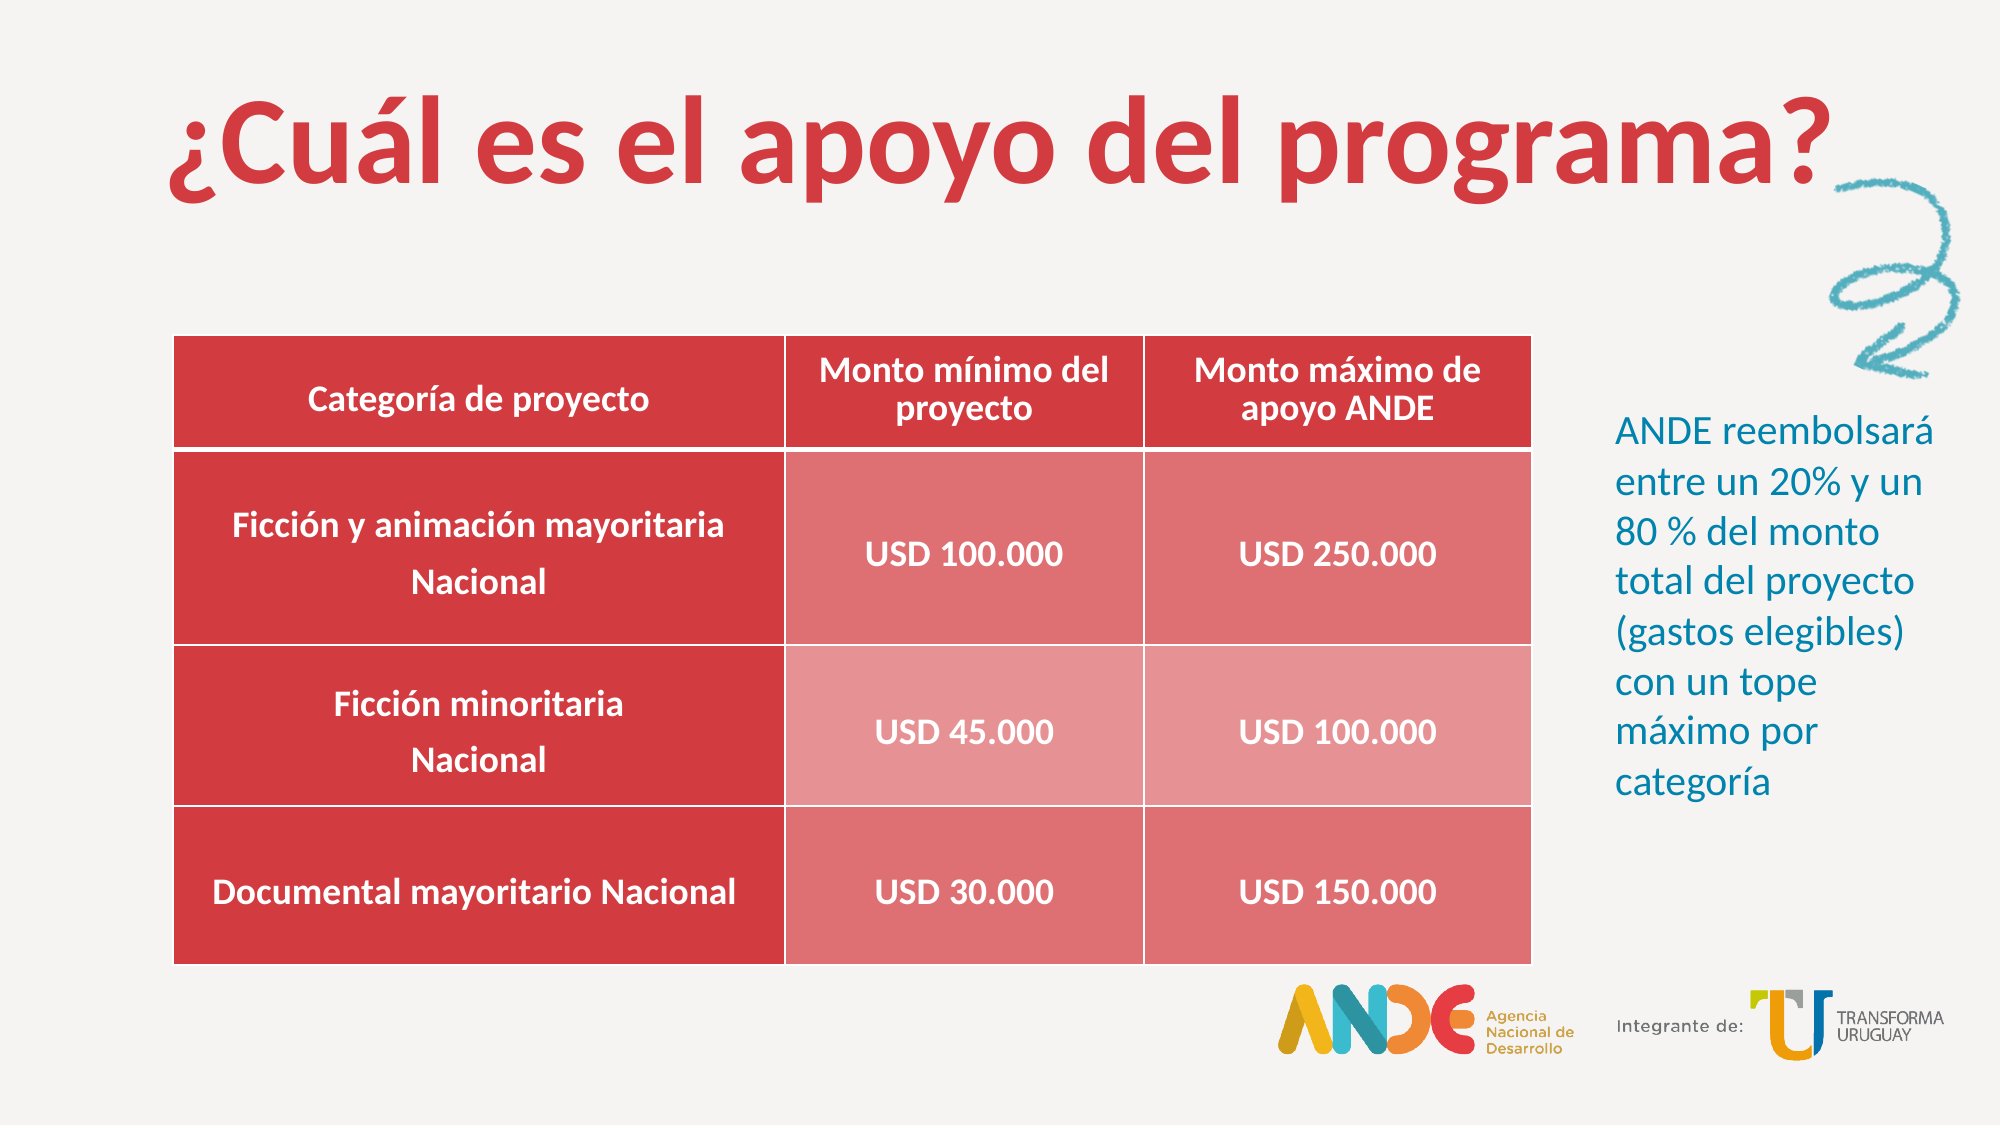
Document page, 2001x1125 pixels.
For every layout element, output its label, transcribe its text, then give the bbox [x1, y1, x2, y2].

table_header Monto mínimo del proyecto [786, 336, 1143, 447]
table_cell Ficción minoritaria Nacional [174, 646, 784, 805]
table_cell USD 45.000 [786, 646, 1143, 805]
table_cell USD 30.000 [786, 807, 1143, 964]
table_cell Documental mayoritario Nacional [174, 807, 784, 964]
table_cell USD 250.000 [1145, 452, 1531, 644]
table_cell USD 100.000 [1145, 646, 1531, 805]
text_box ¿Cuál es el apoyo del programa? [148, 0, 1920, 342]
table_header Monto máximo de apoyo ANDE [1145, 336, 1531, 447]
table_cell USD 150.000 [1145, 807, 1531, 964]
table_cell USD 100.000 [786, 452, 1143, 644]
table_header Categoría de proyecto [174, 336, 784, 447]
picture [1255, 964, 1974, 1081]
table_cell Ficción y animación mayoritaria Nacional [174, 452, 784, 644]
text_box ANDE reembolsará entre un 20% y un 80 % del monto total del proyecto (gastos elegibles) con un tope máximo por categoría [1600, 395, 1960, 811]
picture [1770, 153, 2000, 395]
